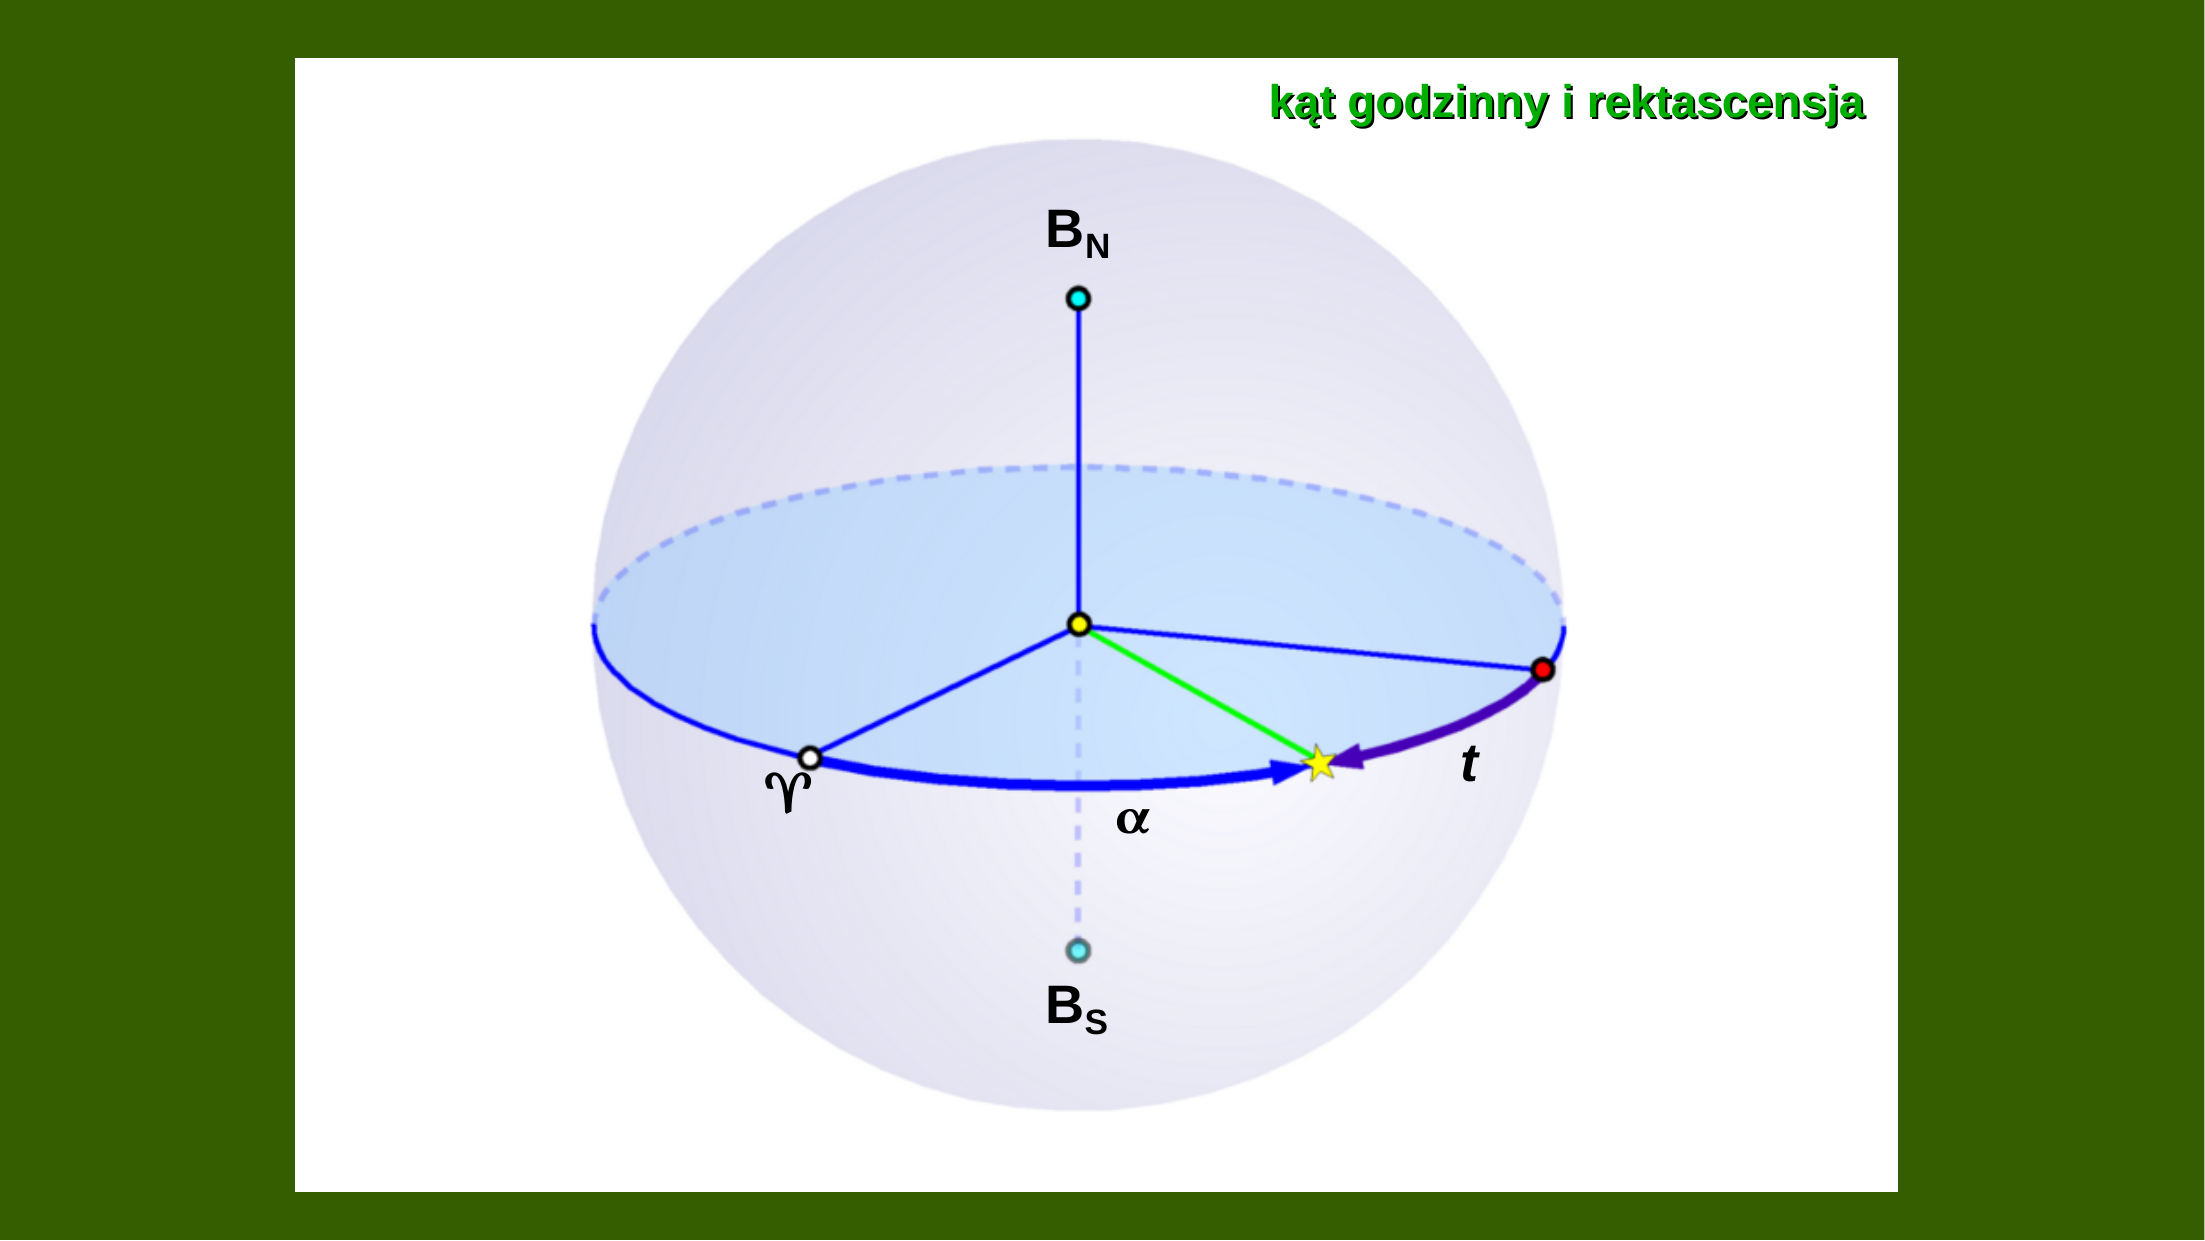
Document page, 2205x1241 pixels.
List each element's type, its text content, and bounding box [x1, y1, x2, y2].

text_box kąt godzinny i rektascensja [1253, 68, 1880, 135]
text_box ♈ [749, 750, 828, 828]
text_box α [1101, 777, 1167, 855]
text_box t [1445, 724, 1494, 801]
text_box BN [1031, 190, 1126, 274]
text_box BS [1030, 966, 1123, 1050]
picture [295, 58, 1898, 1192]
